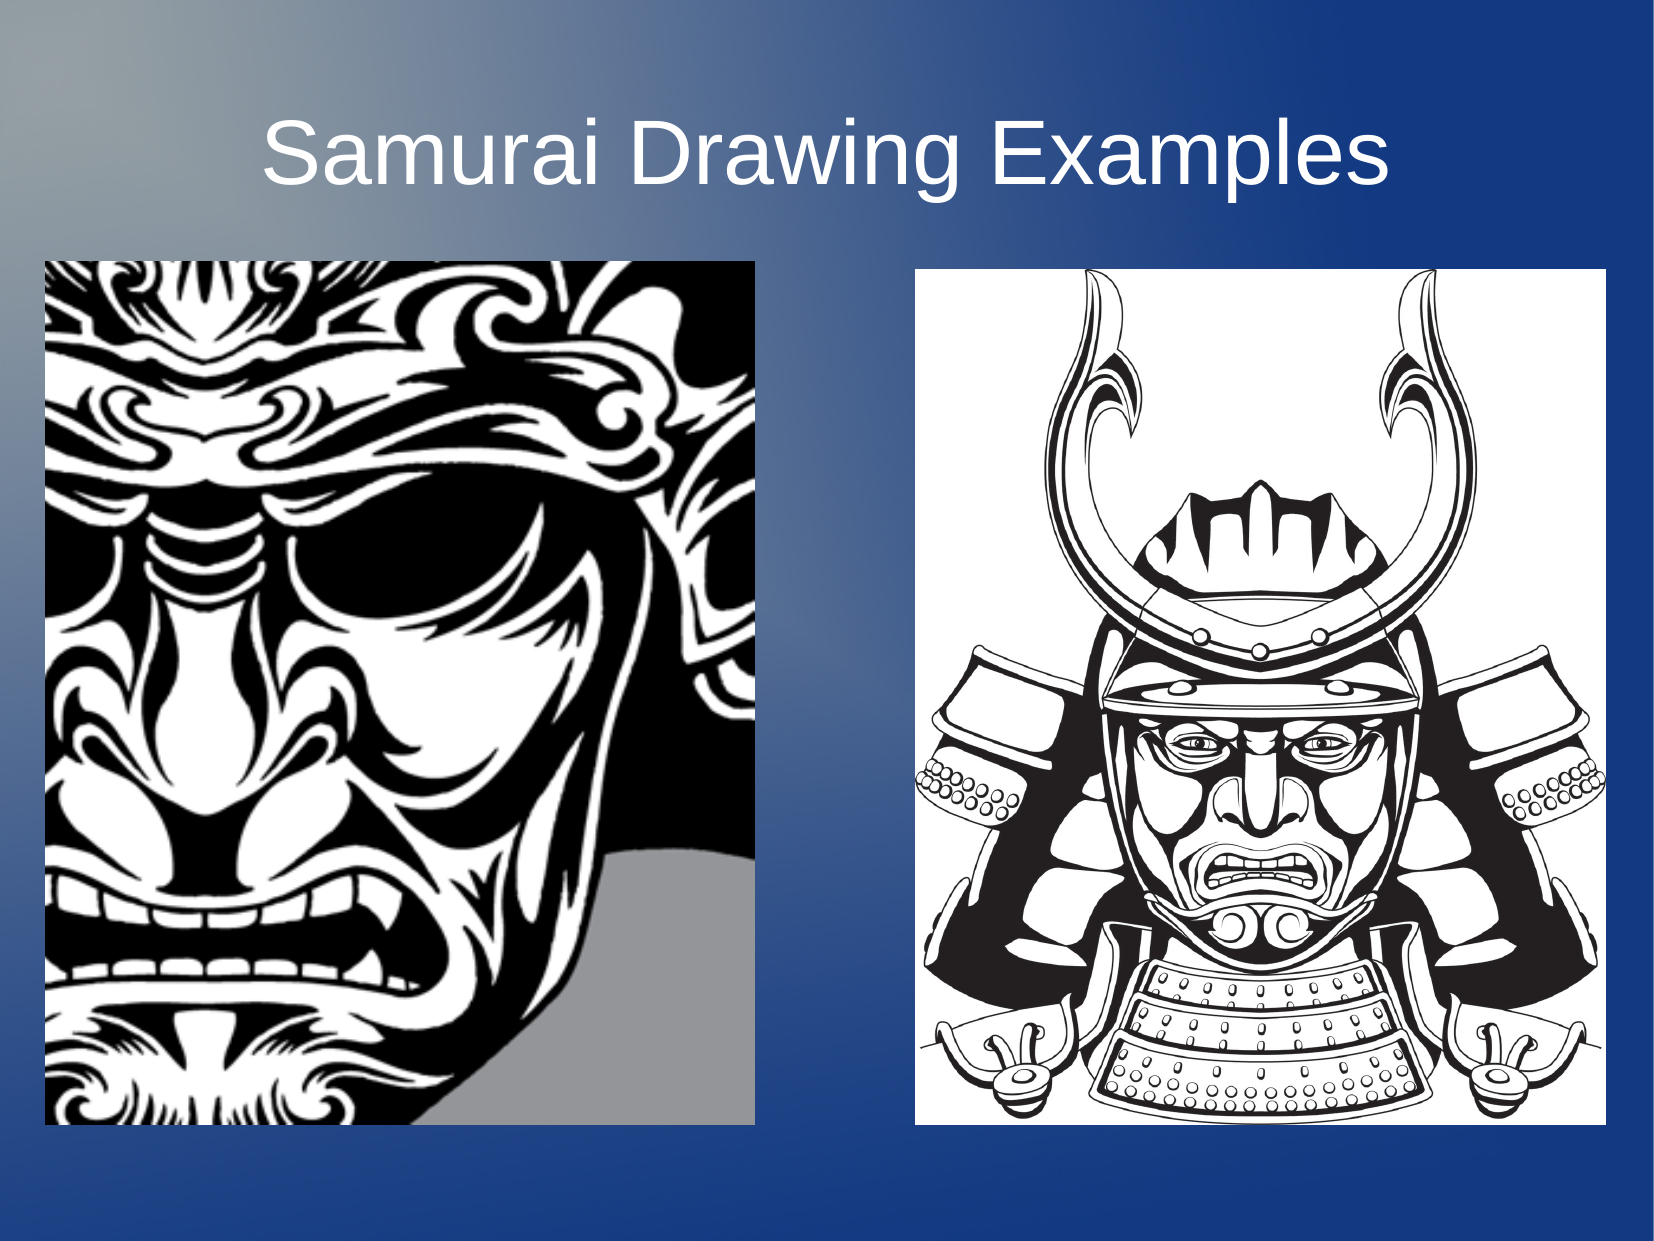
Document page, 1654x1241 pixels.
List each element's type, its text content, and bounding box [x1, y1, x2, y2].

picture [0, 0, 1654, 1241]
title Samurai Drawing Examples [82, 49, 1571, 257]
